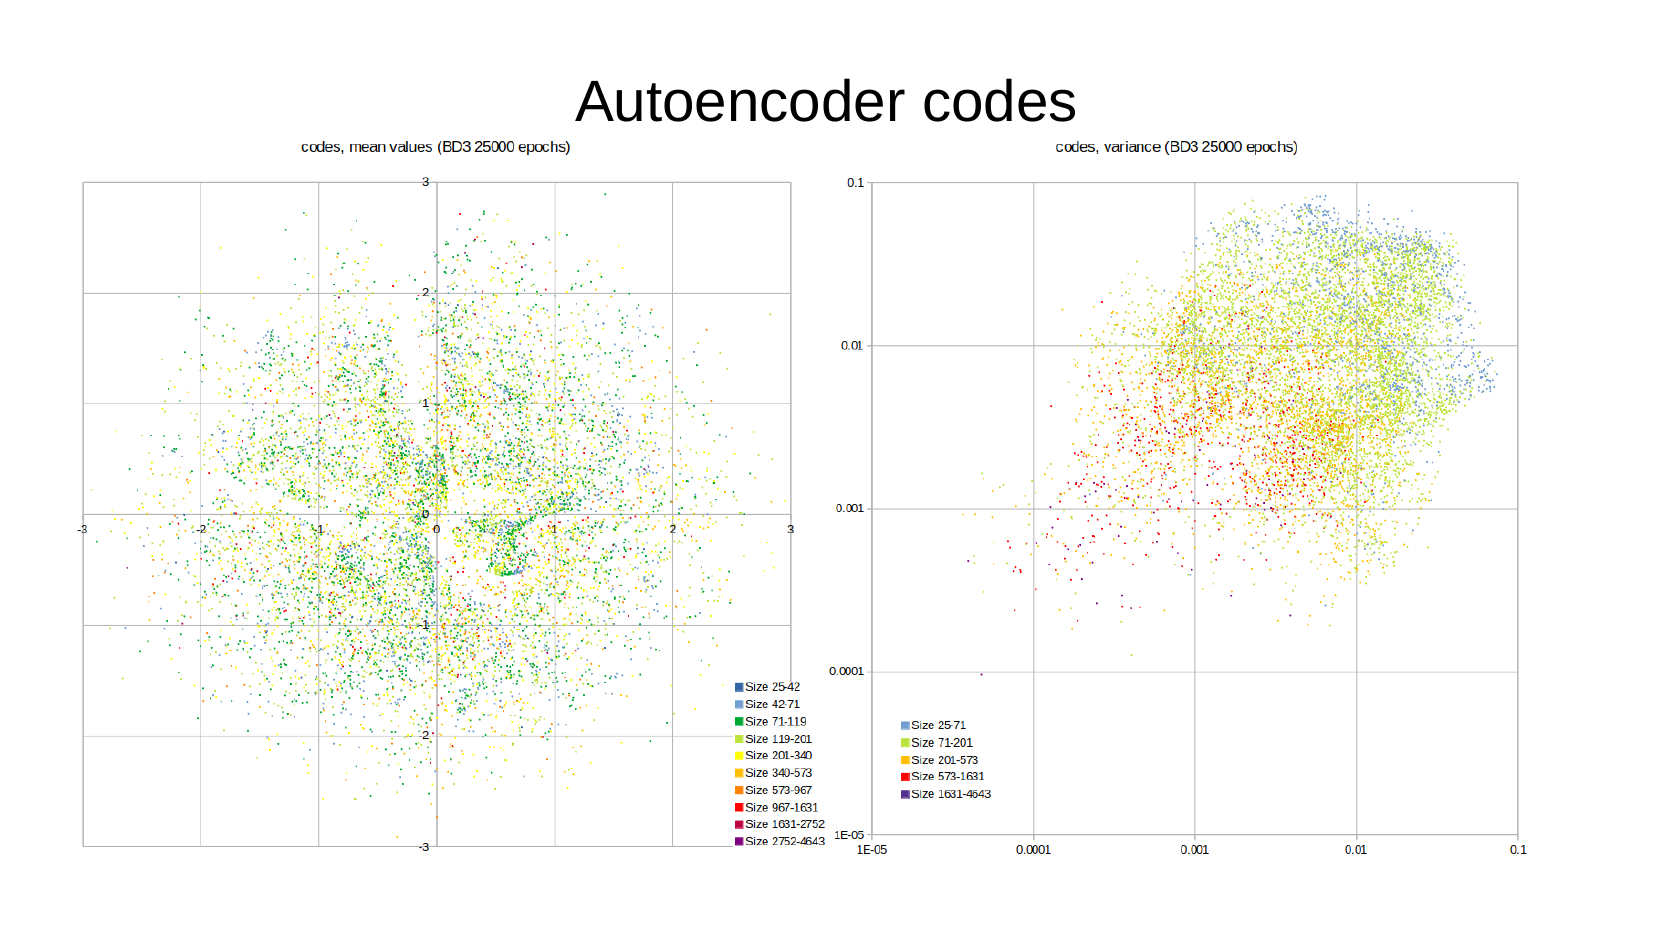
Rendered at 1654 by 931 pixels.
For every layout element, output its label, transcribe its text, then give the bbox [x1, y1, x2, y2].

title Autoencoder codes [82, 37, 1571, 166]
picture [75, 134, 1537, 856]
